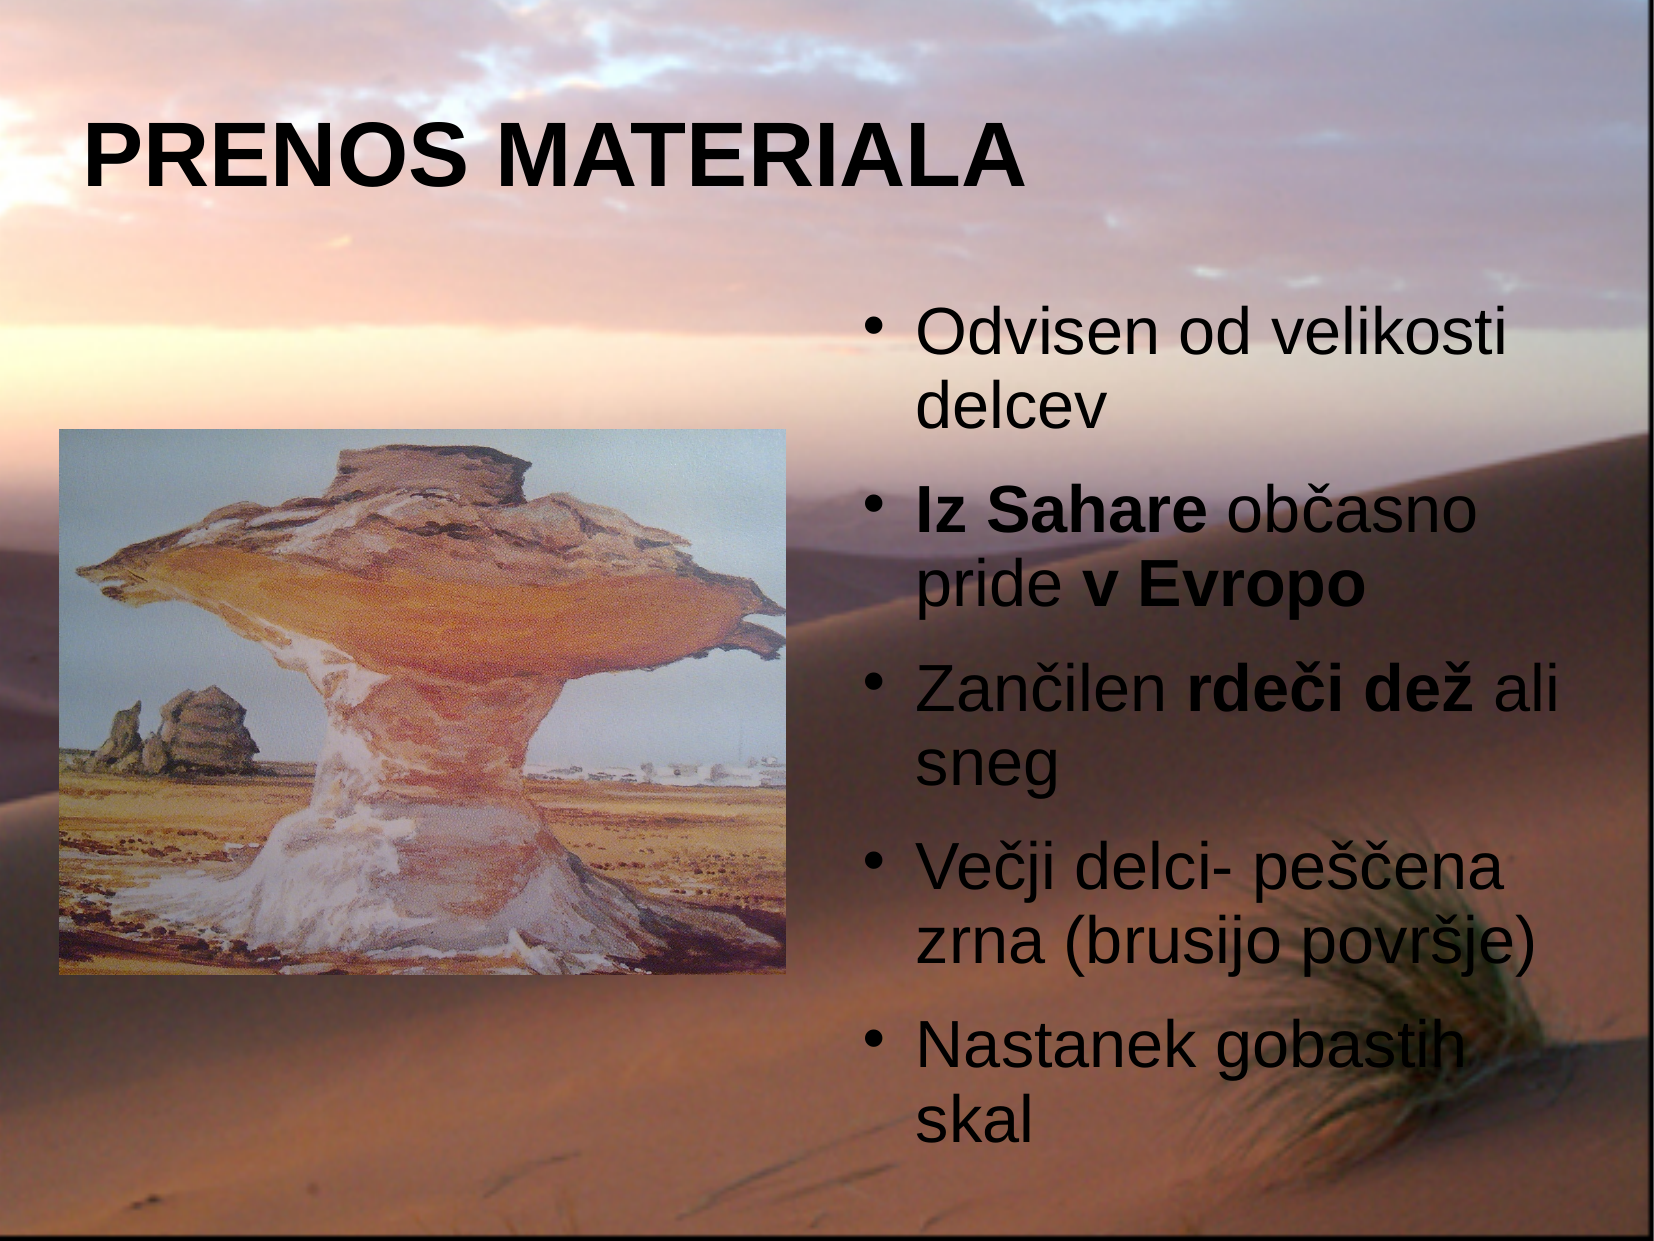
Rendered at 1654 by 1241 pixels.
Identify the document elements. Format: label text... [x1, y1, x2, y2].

list Odvisen od velikosti delcev Iz Sahare občasno pride v Evropo Zančilen rdeči dež ali sneg Večji delci- peščena zrna (brusijo površje) Nastanek gobastih skal [845, 290, 1572, 1156]
title PRENOS MATERIALA [82, 49, 1571, 257]
picture [0, 0, 1654, 1241]
